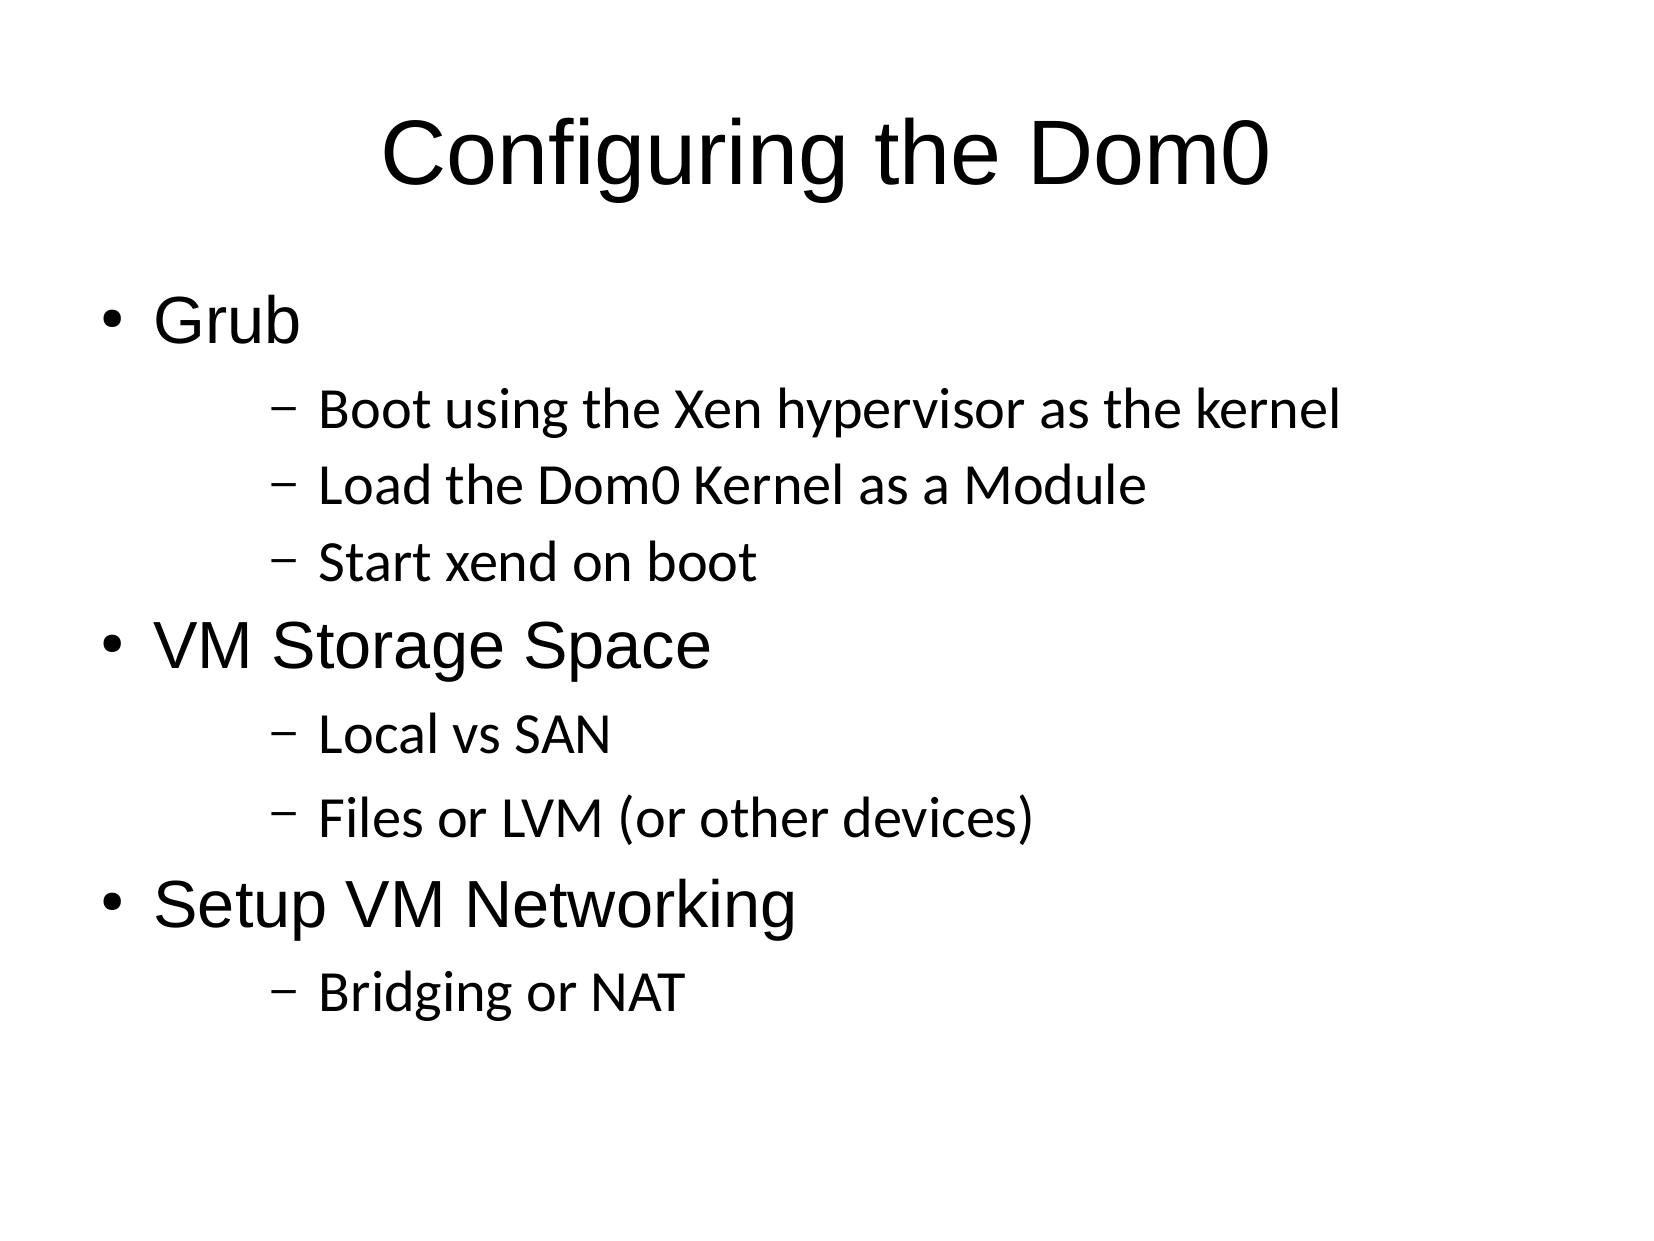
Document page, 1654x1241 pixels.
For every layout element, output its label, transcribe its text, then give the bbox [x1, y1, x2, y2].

list Grub Boot using the Xen hypervisor as the kernel Load the Dom0 Kernel as a Module Start xend on boot VM Storage Space Local vs SAN Files or LVM (or other devices)‏ Setup VM Networking Bridging or NAT [82, 290, 1571, 1094]
title Configuring the Dom0 [82, 56, 1571, 250]
